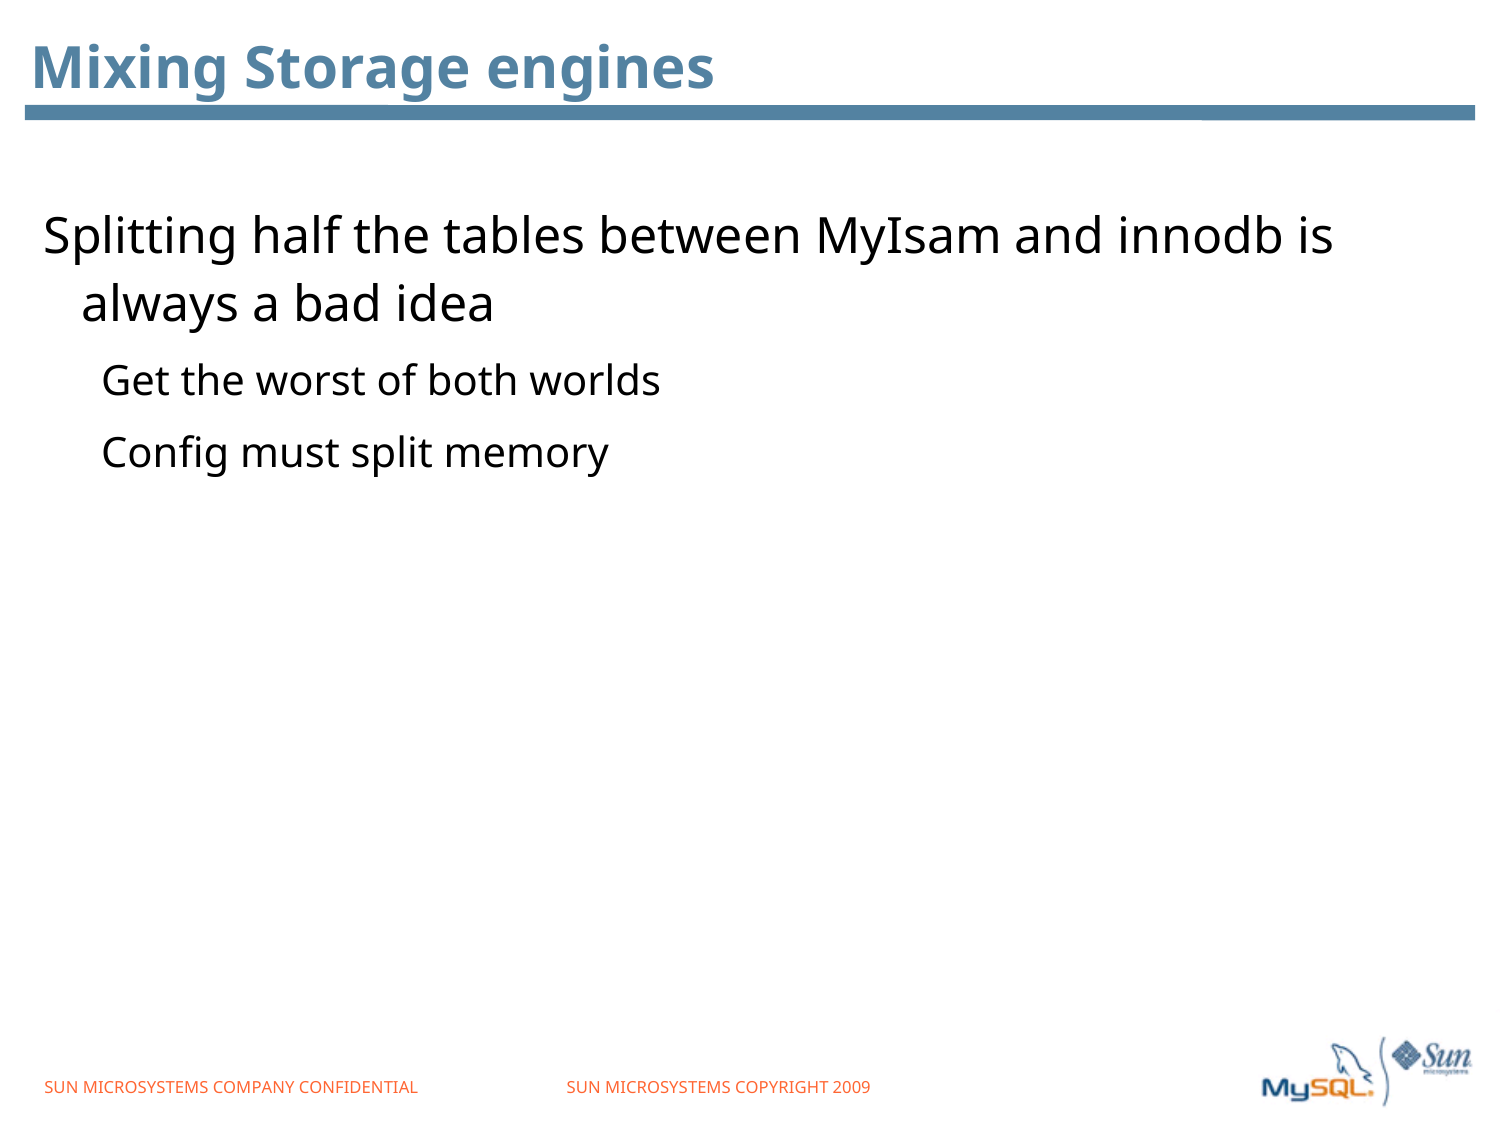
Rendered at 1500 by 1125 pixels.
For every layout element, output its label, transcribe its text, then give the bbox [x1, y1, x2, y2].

title Mixing Storage engines [0, 0, 1500, 138]
list Splitting half the tables between MyIsam and innodb is always a bad idea Get the worst of both worlds Config must split memory [43, 200, 1440, 1063]
picture [1246, 1009, 1500, 1125]
